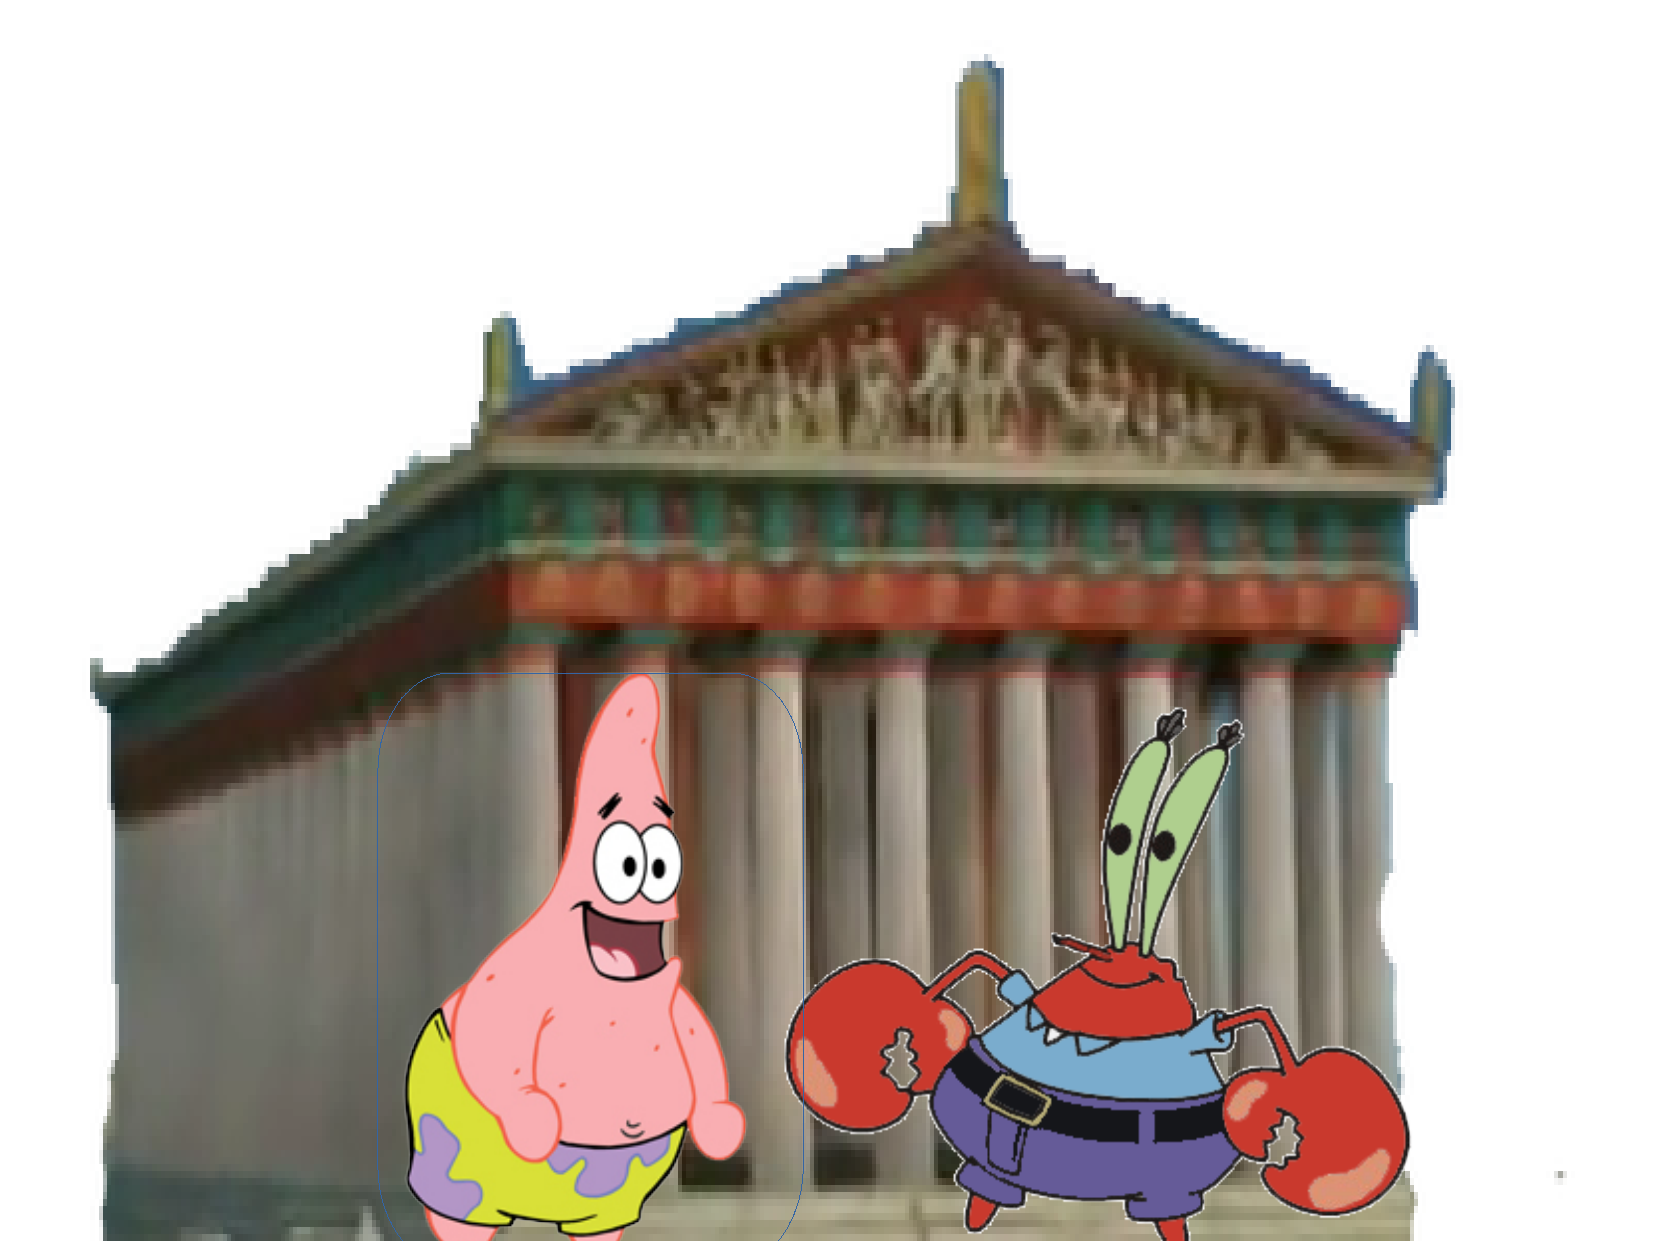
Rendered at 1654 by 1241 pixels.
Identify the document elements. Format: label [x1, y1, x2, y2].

text_box [377, 673, 804, 1241]
picture [0, 0, 1654, 1241]
